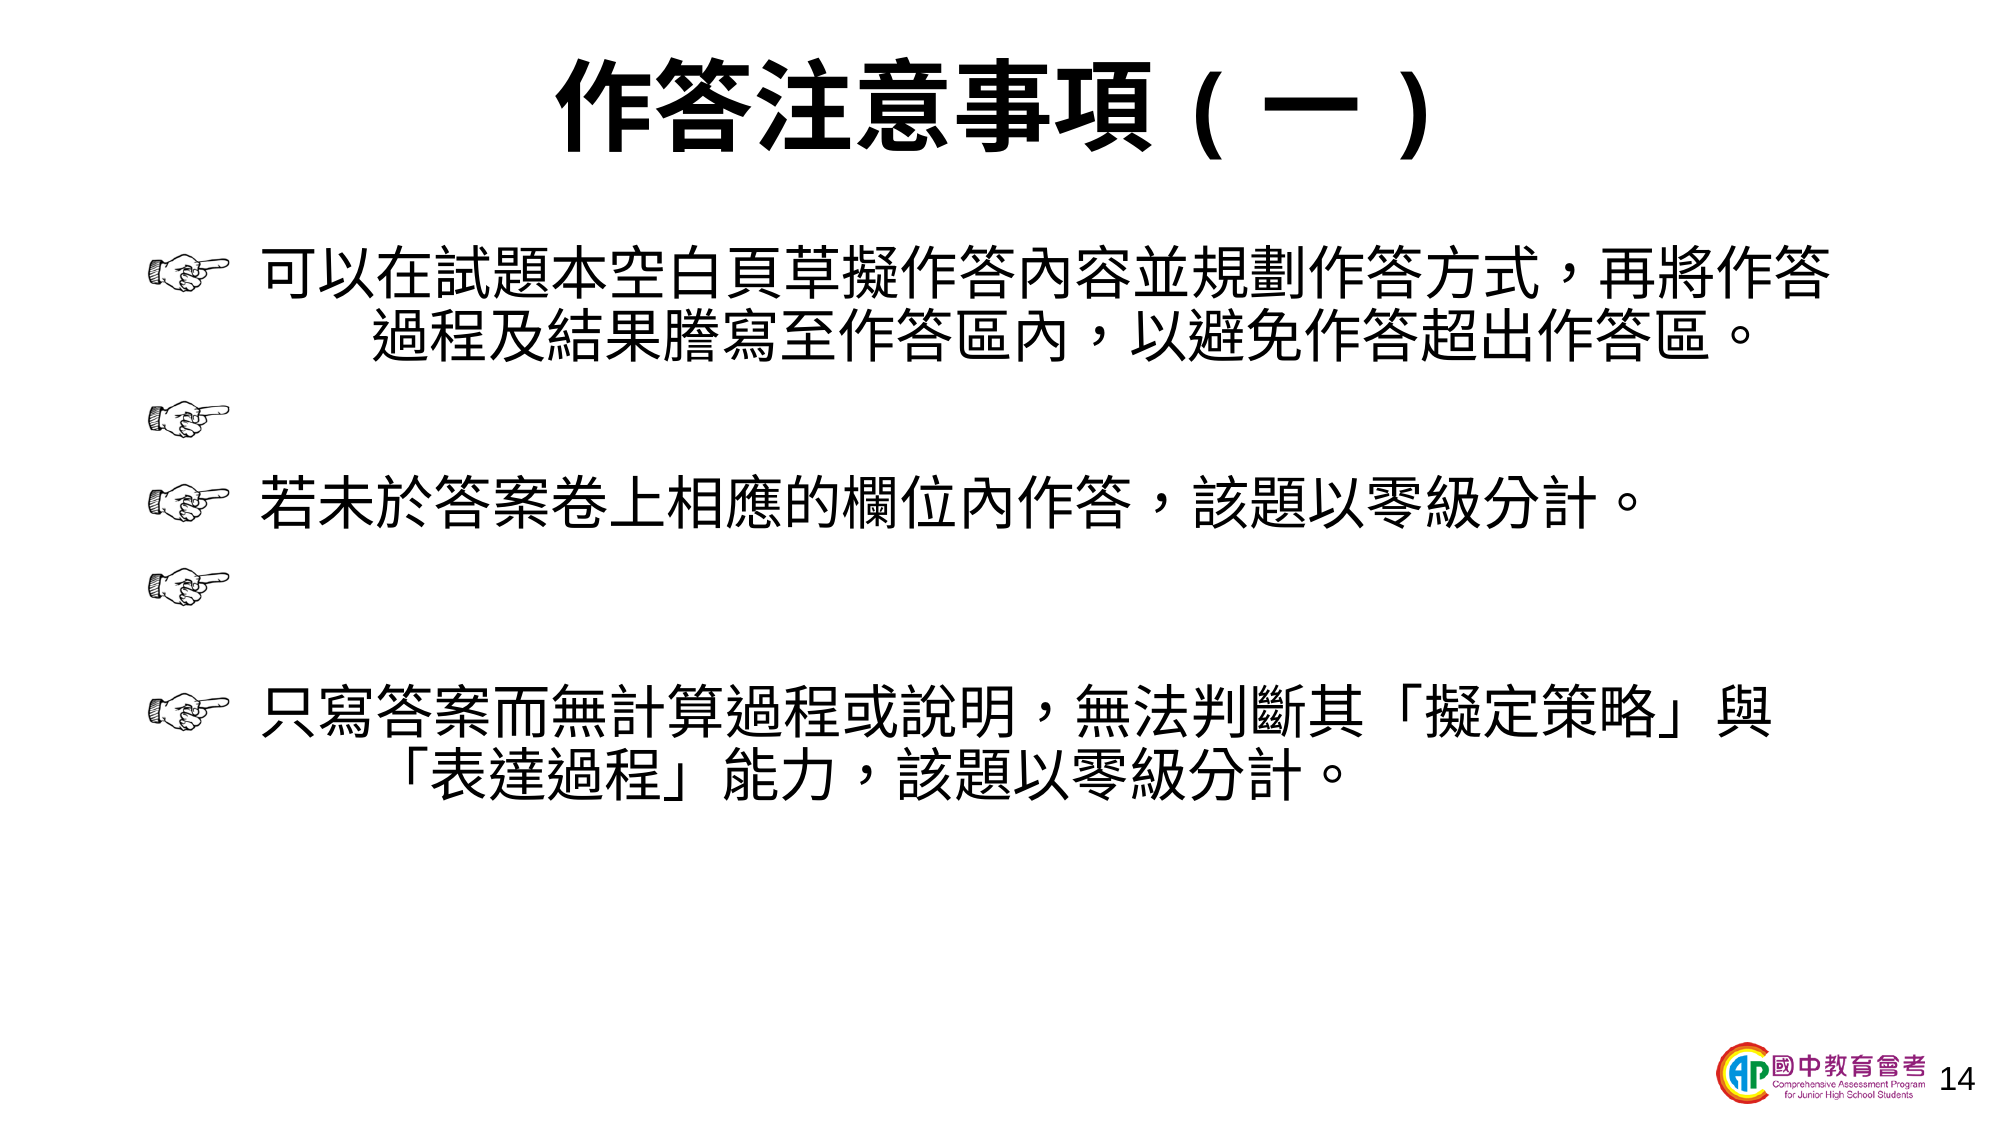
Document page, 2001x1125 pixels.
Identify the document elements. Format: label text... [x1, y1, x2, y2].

text_box [1923, 1047, 2000, 1108]
list 可以在試題本空白頁草擬作答內容並規劃作答方式，再將作答過程及結果謄寫至作答區內，以避免作答超出作答區。 若未於答案卷上相應的欄位內作答，該題以零級分計。 只寫答案而無計算過程或說明，無法判斷其「擬定策略」與「表達過程」能力，該題以零級分計。 [131, 236, 1869, 966]
title 作答注意事項(一) [137, 2, 1863, 220]
